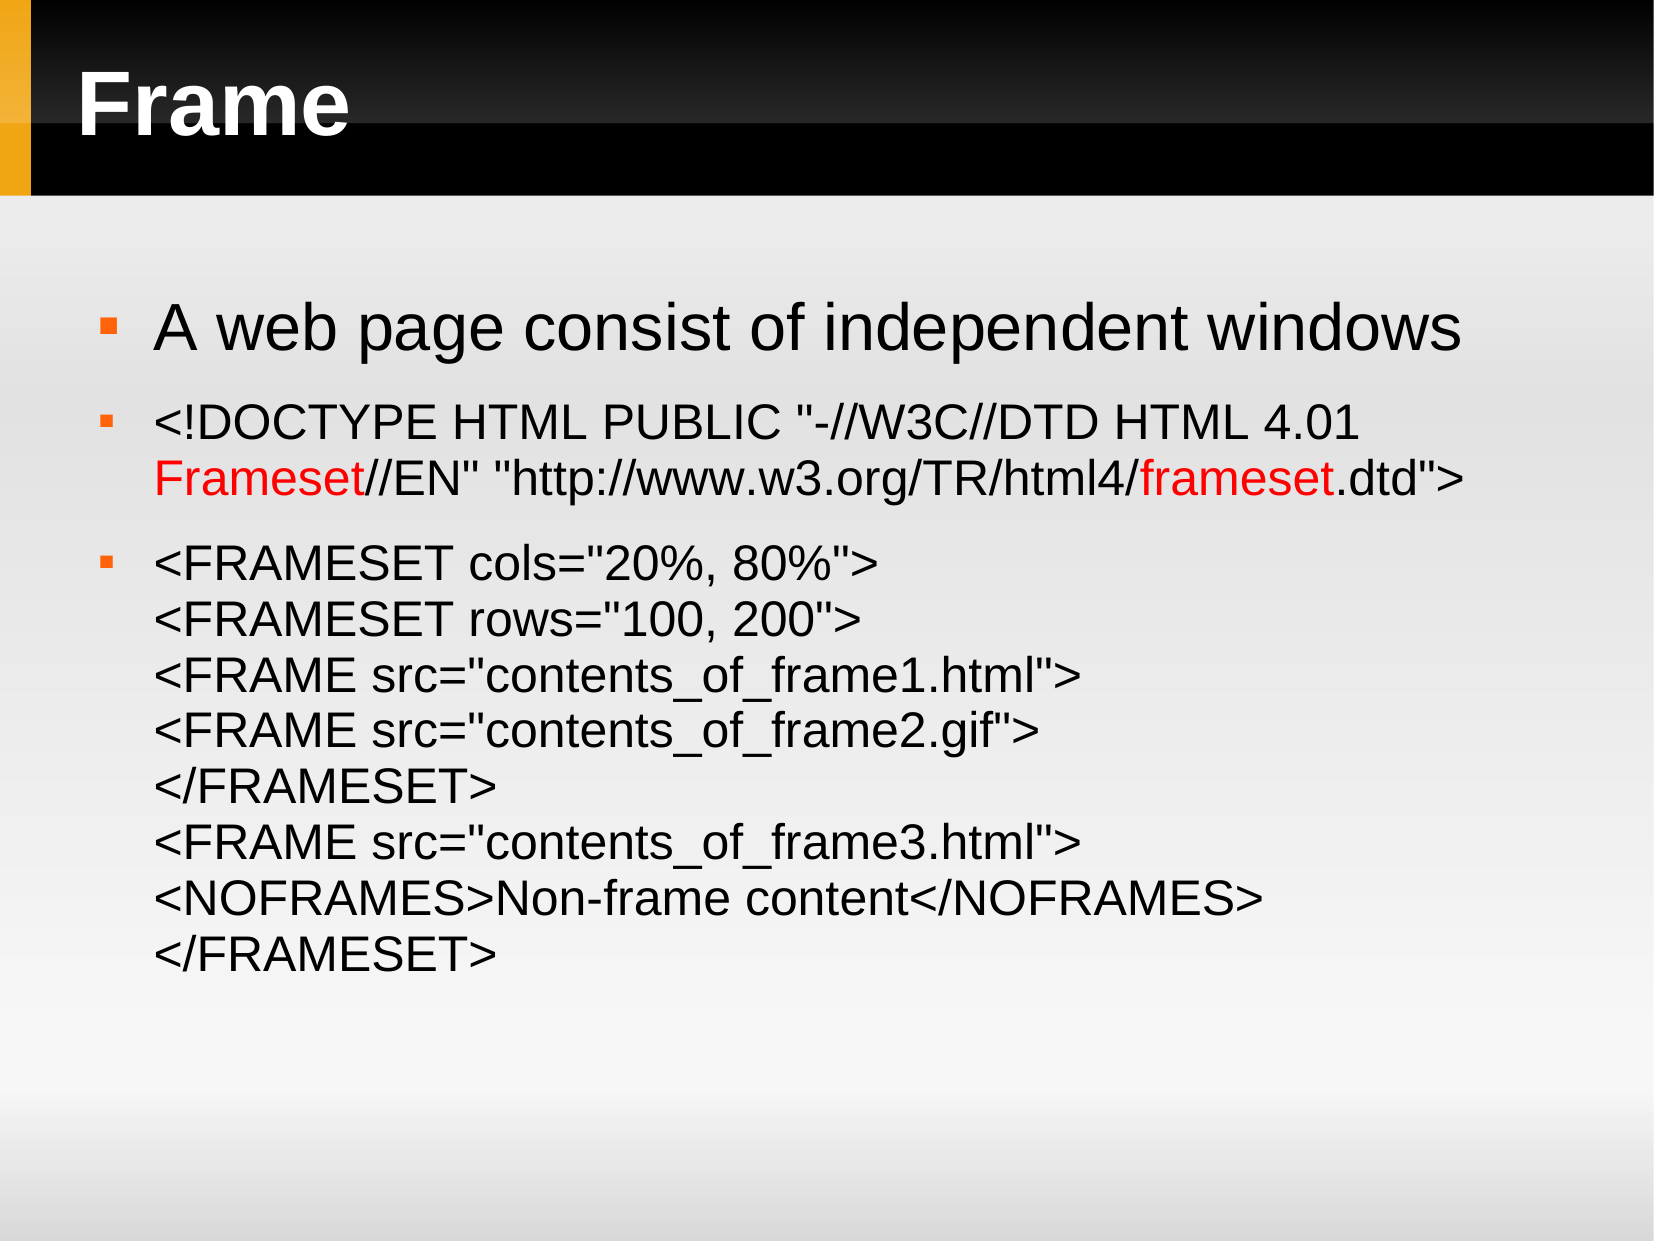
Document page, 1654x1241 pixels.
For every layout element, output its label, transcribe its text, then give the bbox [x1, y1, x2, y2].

picture [0, 0, 1654, 1241]
title Frame [76, 0, 1565, 208]
list A web page consist of independent windows <!DOCTYPE HTML PUBLIC "-//W3C//DTD HTML 4.01 Frameset//EN" "http://www.w3.org/TR/html4/frameset.dtd"> <FRAMESET cols="20%, 80%"> <FRAMESET rows="100, 200"> <FRAME src="contents_of_frame1.html"> <FRAME src="contents_of_frame2.gif"> </FRAMESET> <FRAME src="contents_of_frame3.html"> <NOFRAMES>Non-frame content</NOFRAMES> </FRAMESET> [82, 290, 1571, 1109]
